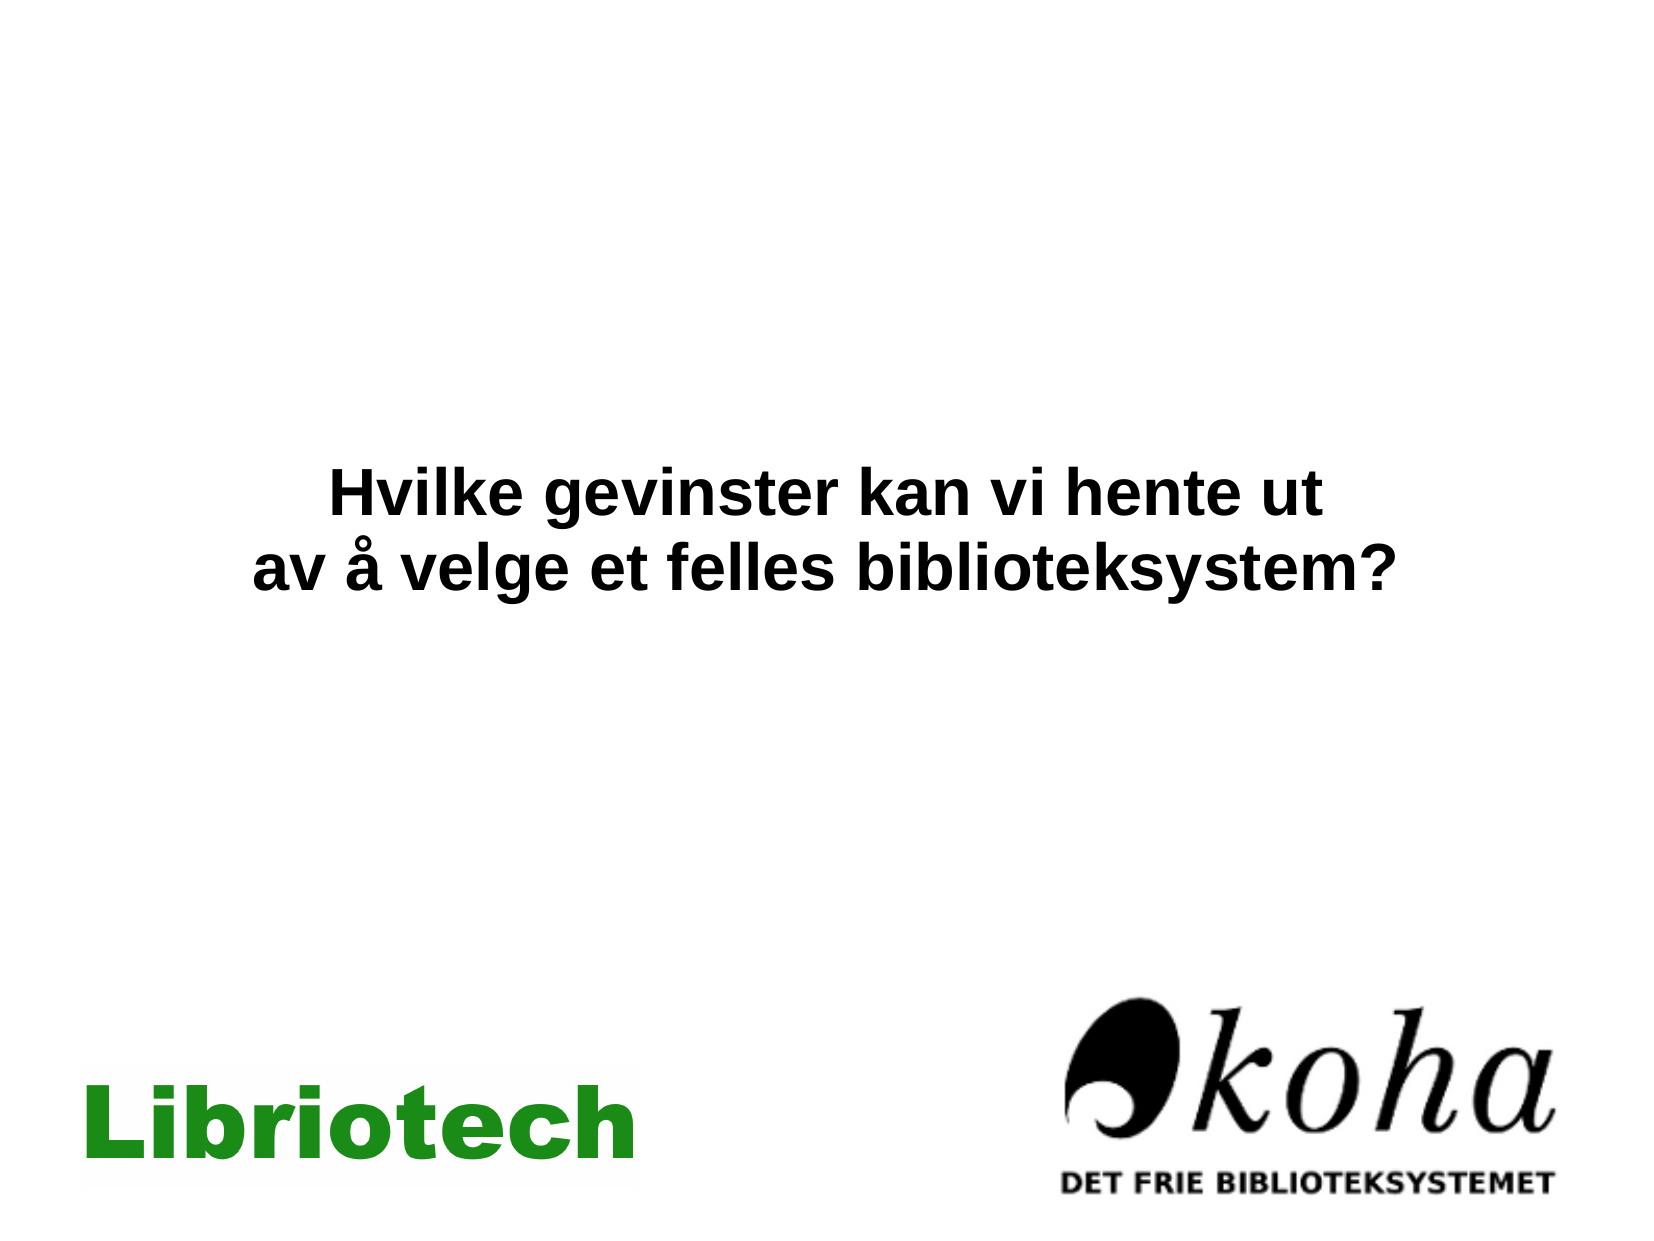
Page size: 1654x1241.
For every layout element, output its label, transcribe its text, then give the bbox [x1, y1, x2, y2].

picture [82, 1062, 639, 1189]
subtitle Hvilke gevinster kan vi hente ut av å velge et felles biblioteksystem? [82, 49, 1571, 1010]
picture [1051, 1010, 1568, 1205]
